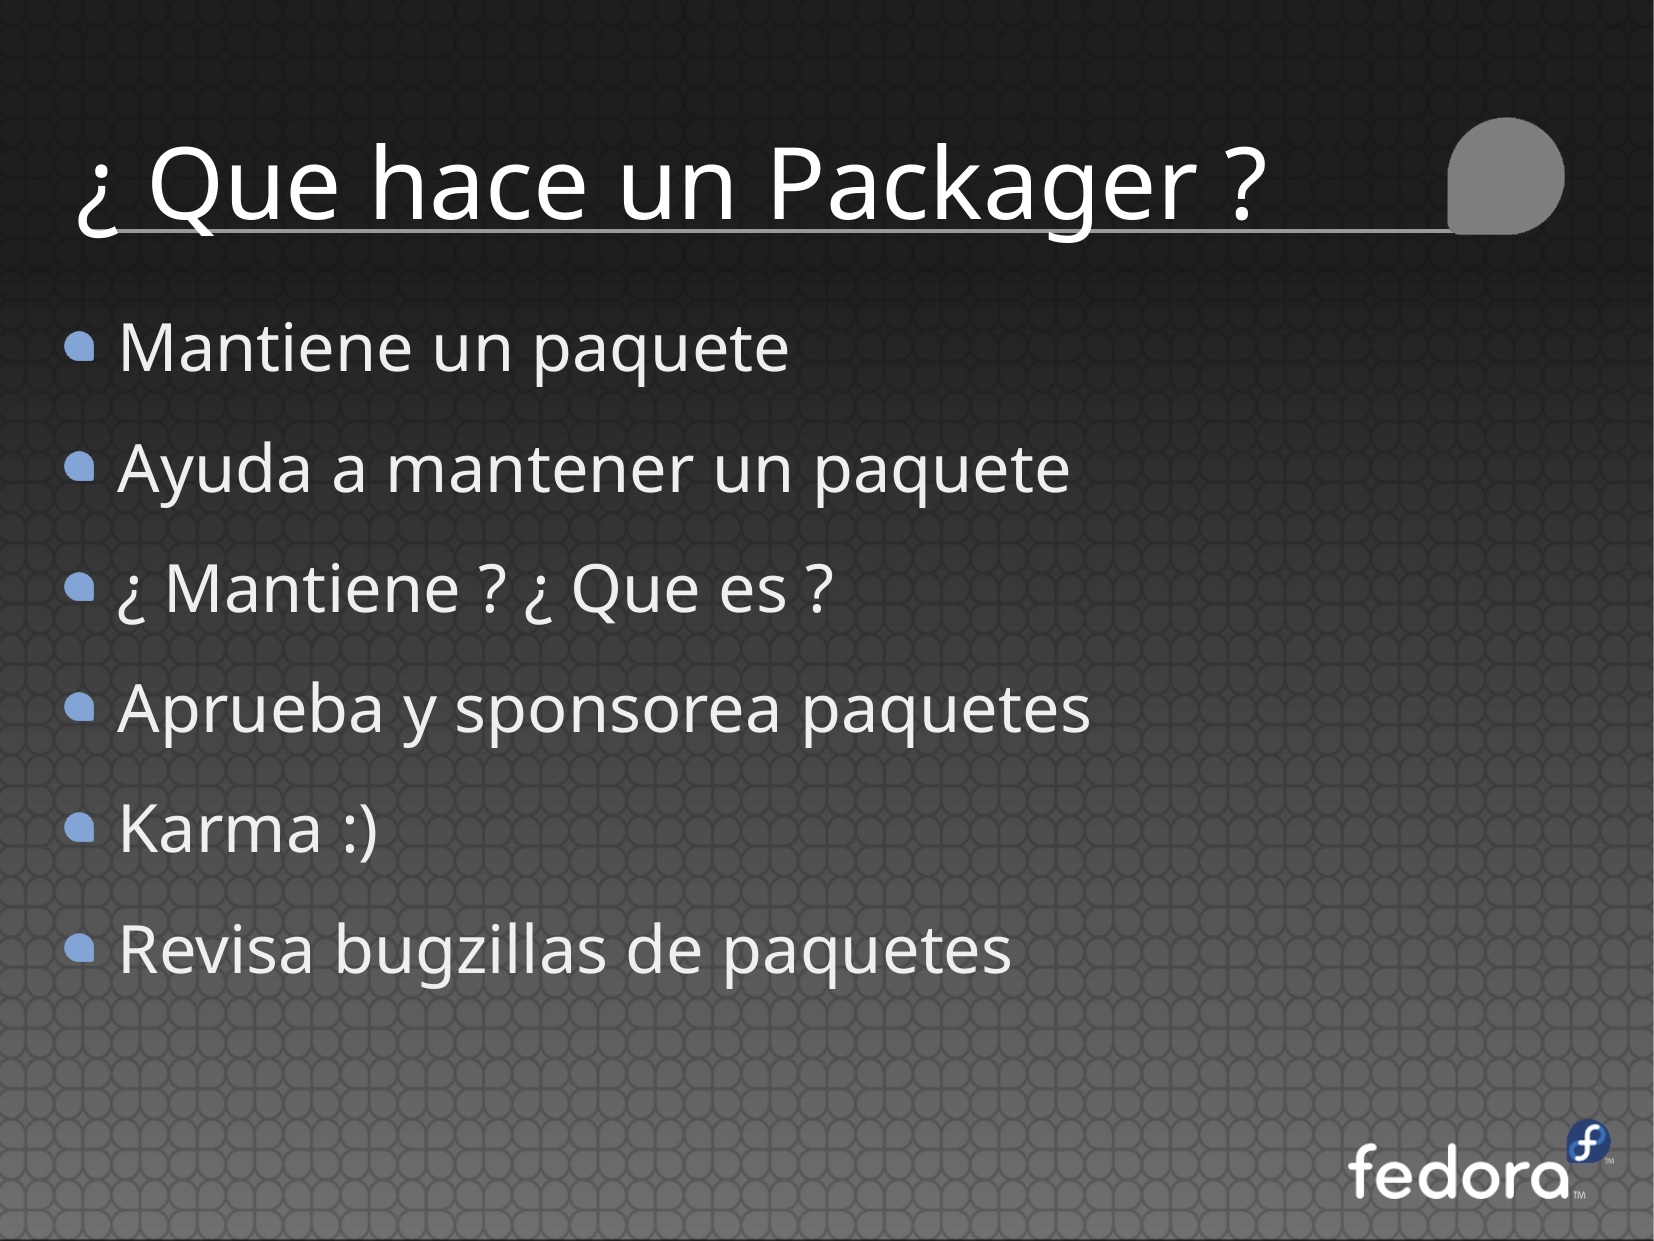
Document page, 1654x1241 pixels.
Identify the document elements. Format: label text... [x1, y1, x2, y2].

title ¿ Que hace un Packager ? [76, 112, 1566, 249]
list Mantiene un paquete Ayuda a mantener un paquete ¿ Mantiene ? ¿ Que es ? Aprueba y sponsorea paquetes Karma :) Revisa bugzillas de paquetes [46, 300, 1536, 1105]
picture [0, 0, 1654, 1241]
